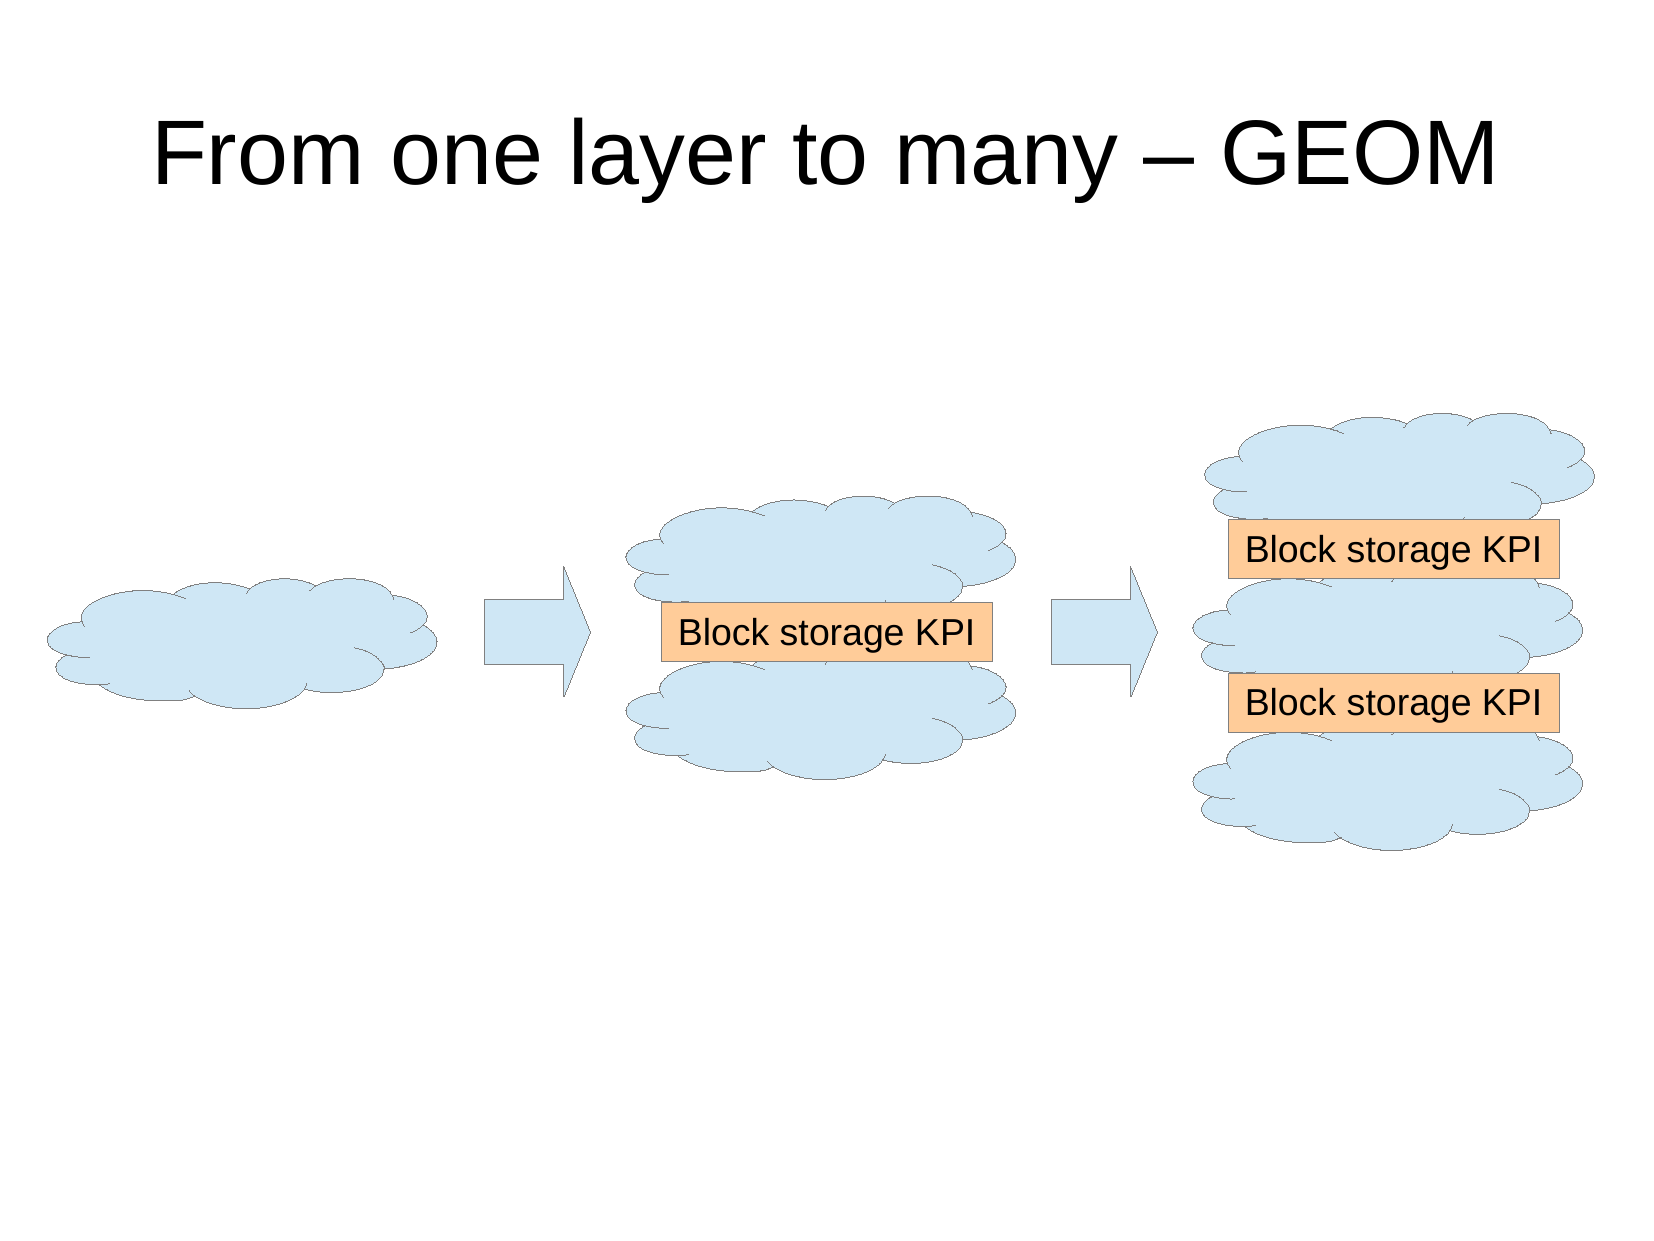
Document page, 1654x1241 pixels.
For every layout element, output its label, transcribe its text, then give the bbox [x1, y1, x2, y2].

text_box [484, 566, 591, 697]
text_box [1192, 733, 1583, 851]
text_box [1051, 566, 1158, 697]
text_box [625, 662, 1016, 780]
title From one layer to many – GEOM [82, 49, 1571, 257]
text_box [1192, 579, 1583, 673]
text_box [625, 496, 1016, 602]
text_box Block storage KPI [661, 602, 993, 662]
text_box Block storage KPI [1228, 519, 1560, 579]
text_box [47, 578, 438, 709]
text_box Block storage KPI [1228, 673, 1560, 733]
text_box [1204, 413, 1595, 519]
